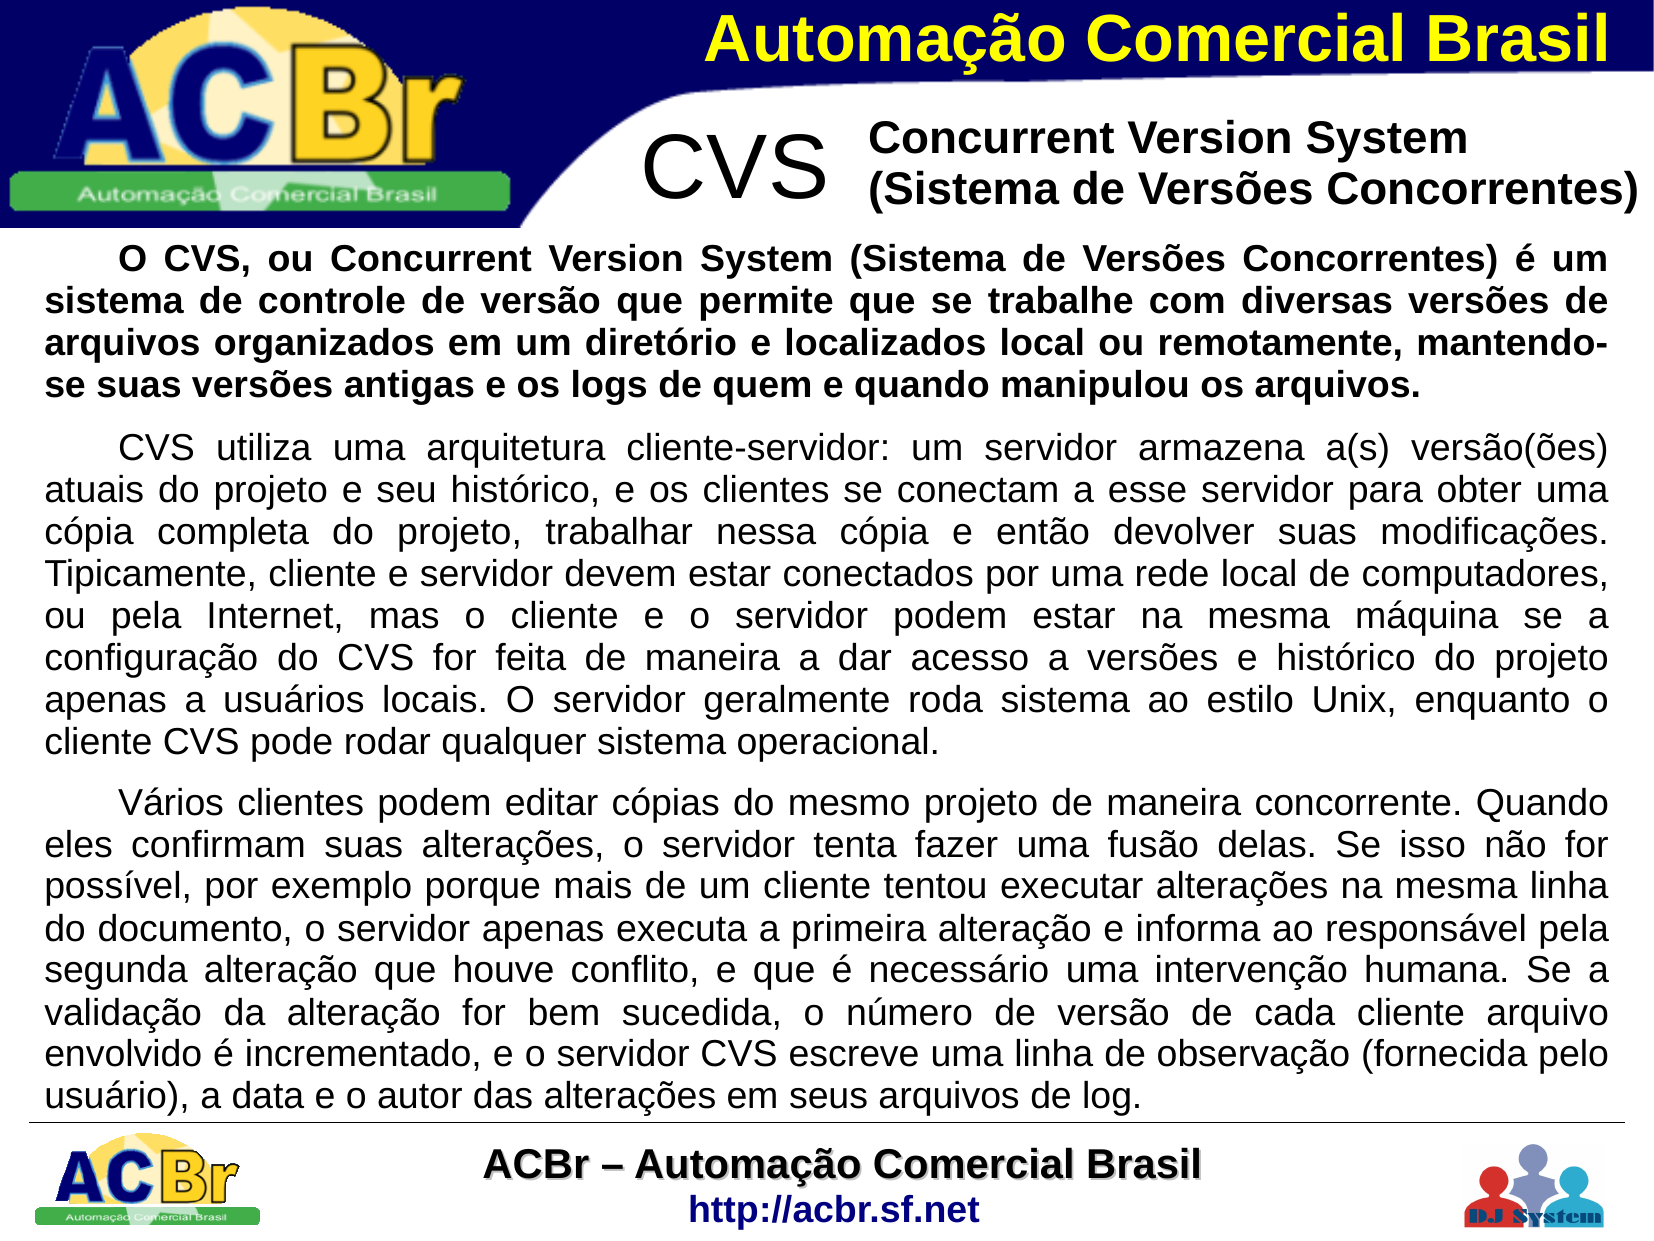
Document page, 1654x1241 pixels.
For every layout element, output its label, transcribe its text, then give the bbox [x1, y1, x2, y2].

picture [0, 0, 1654, 228]
picture [33, 1131, 261, 1228]
text_box Concurrent Version System (Sistema de Versões Concorrentes) [853, 104, 1654, 225]
text_box CVS utiliza uma arquitetura cliente-servidor: um servidor armazena a(s) versão(ões) atuais do projeto e seu histórico, e os clientes se conectam a esse servidor para obter uma cópia completa do projeto, trabalhar nessa cópia e então devolver suas modificações. Tipicamente, cliente e servidor devem estar conectados por uma rede local de computadores, ou pela Internet, mas o cliente e o servidor podem estar na mesma máquina se a configuração do CVS for feita de maneira a dar acesso a versões e histórico do projeto apenas a usuários locais. O servidor geralmente roda sistema ao estilo Unix, enquanto o cliente CVS pode rodar qualquer sistema operacional. [29, 419, 1625, 771]
picture [1463, 1144, 1607, 1229]
text_box Vários clientes podem editar cópias do mesmo projeto de maneira concorrente. Quando eles confirmam suas alterações, o servidor tenta fazer uma fusão delas. Se isso não for possível, por exemplo porque mais de um cliente tentou executar alterações na mesma linha do documento, o servidor apenas executa a primeira alteração e informa ao responsável pela segunda alteração que houve conflito, e que é necessário uma intervenção humana. Se a validação da alteração for bem sucedida, o número de versão de cada cliente arquivo envolvido é incrementado, e o servidor CVS escreve uma linha de observação (fornecida pelo usuário), a data e o autor das alterações em seus arquivos de log. [29, 773, 1625, 1125]
title CVS [631, 115, 839, 218]
text_box O CVS, ou Concurrent Version System (Sistema de Versões Concorrentes) é um sistema de controle de versão que permite que se trabalhe com diversas versões de arquivos organizados em um diretório e localizados local ou remotamente, mantendo-se suas versões antigas e os logs de quem e quando manipulou os arquivos. [29, 230, 1625, 419]
